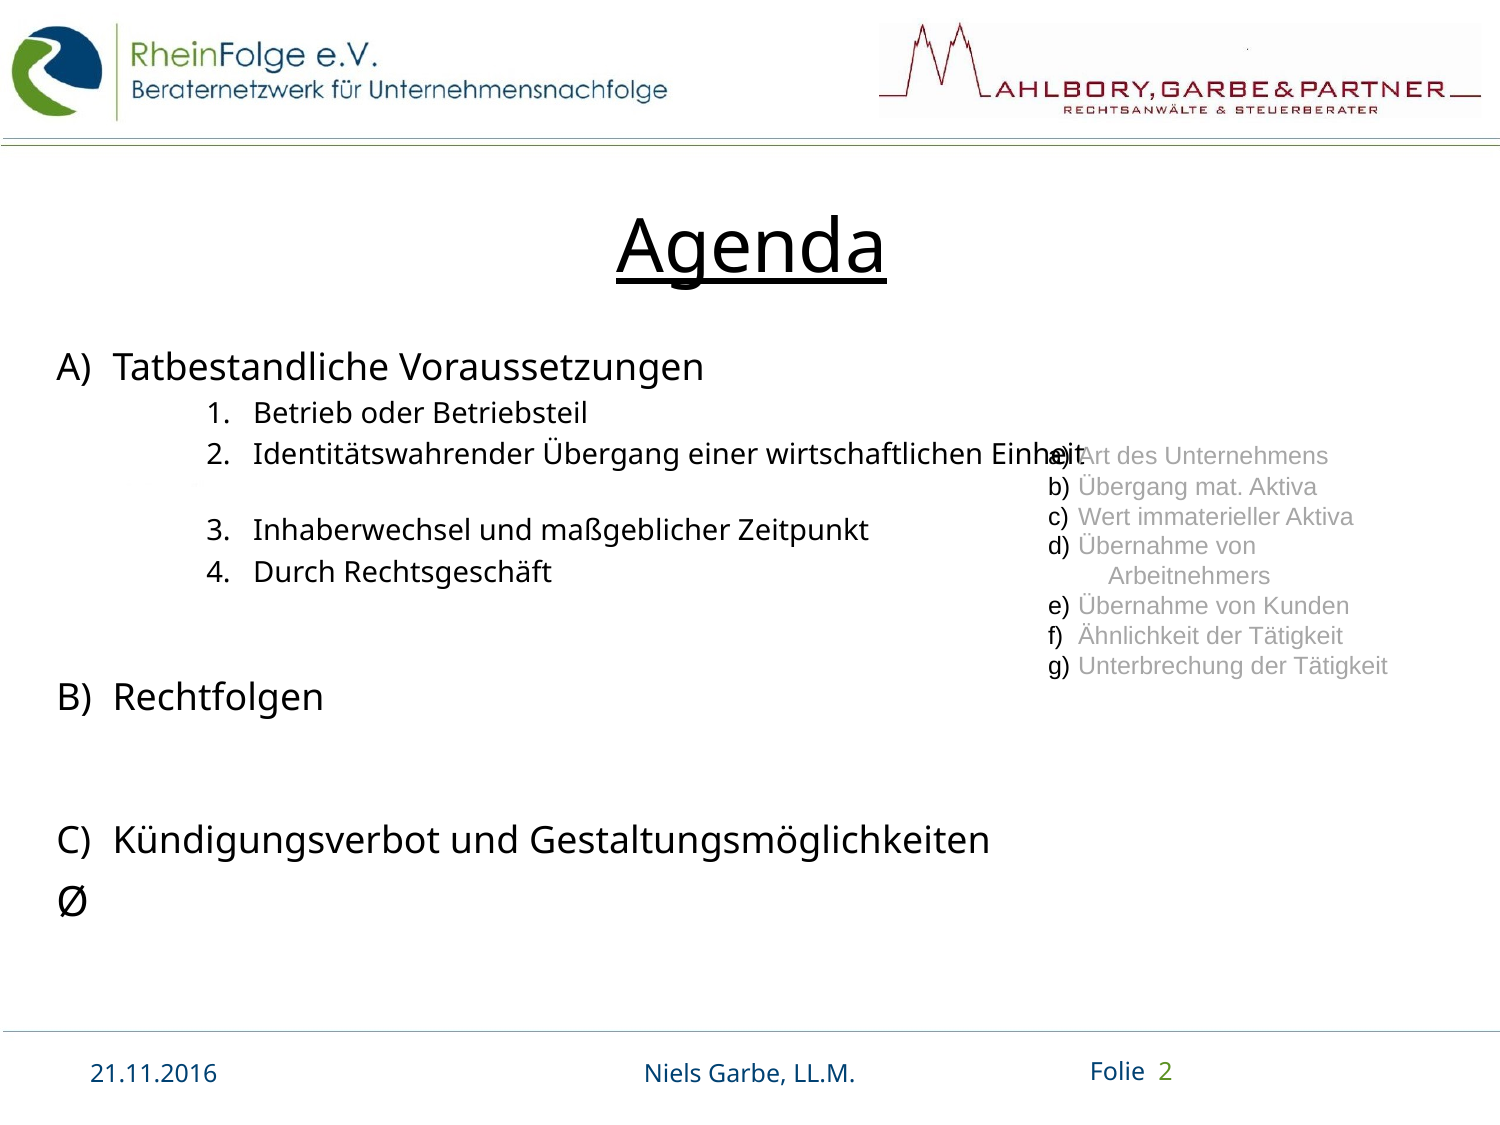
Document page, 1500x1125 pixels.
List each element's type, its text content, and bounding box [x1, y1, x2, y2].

text_box Art des Unternehmens Übergang mat. Aktiva Wert immaterieller Aktiva Übernahme von Arbeitnehmers Übernahme von Kunden Ähnlichkeit der Tätigkeit Unterbrechung der Tätigkeit [1033, 432, 1425, 660]
text_box Niels Garbe, LL.M. [512, 1042, 988, 1103]
list Tatbestandliche Voraussetzungen Betrieb oder Betriebsteil Identitätswahrender Übergang einer wirtschaftlichen Einheit Inhaberwechsel und maßgeblicher Zeitpunkt Durch Rechtsgeschäft Rechtfolgen Kündigungsverbot und Gestaltungsmöglichkeiten [41, 335, 1392, 1044]
text_box Folie 2 [1074, 1042, 1426, 1103]
text_box 21.11.2016 [75, 1042, 426, 1103]
title Agenda [76, 148, 1427, 337]
